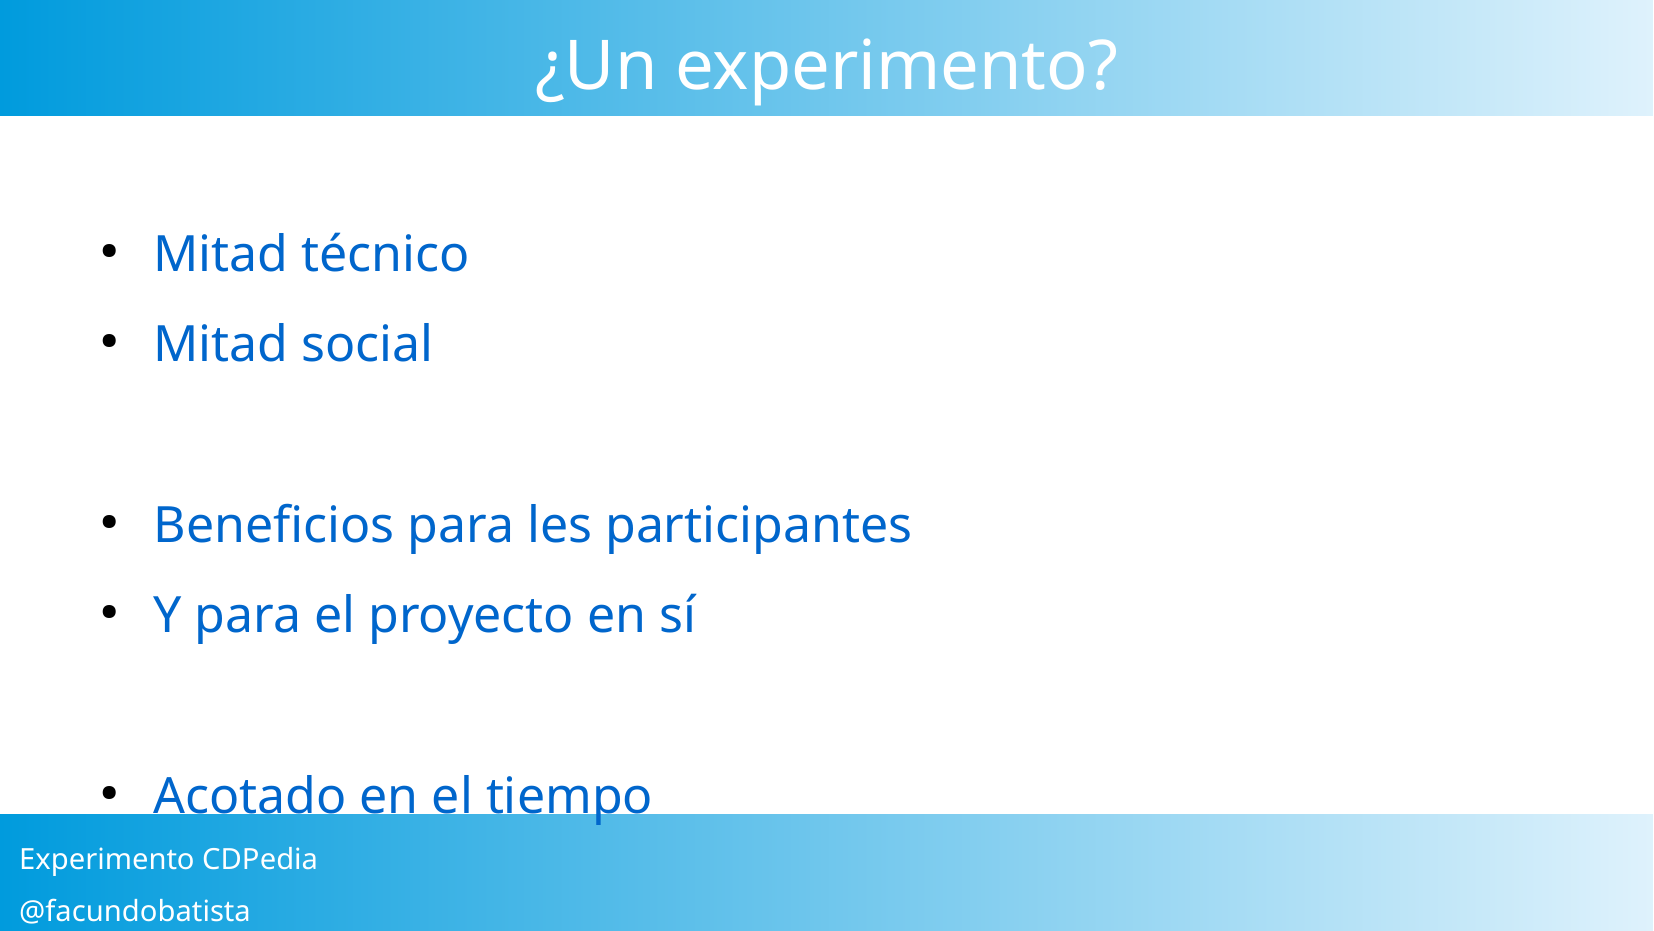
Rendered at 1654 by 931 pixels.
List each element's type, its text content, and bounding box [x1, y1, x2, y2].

list Mitad técnico Mitad social Beneficios para les participantes Y para el proyecto en sí Acotado en el tiempo [82, 217, 1571, 758]
title ¿Un experimento? [82, 23, 1571, 103]
picture [129, 814, 134, 907]
picture [136, 869, 142, 930]
